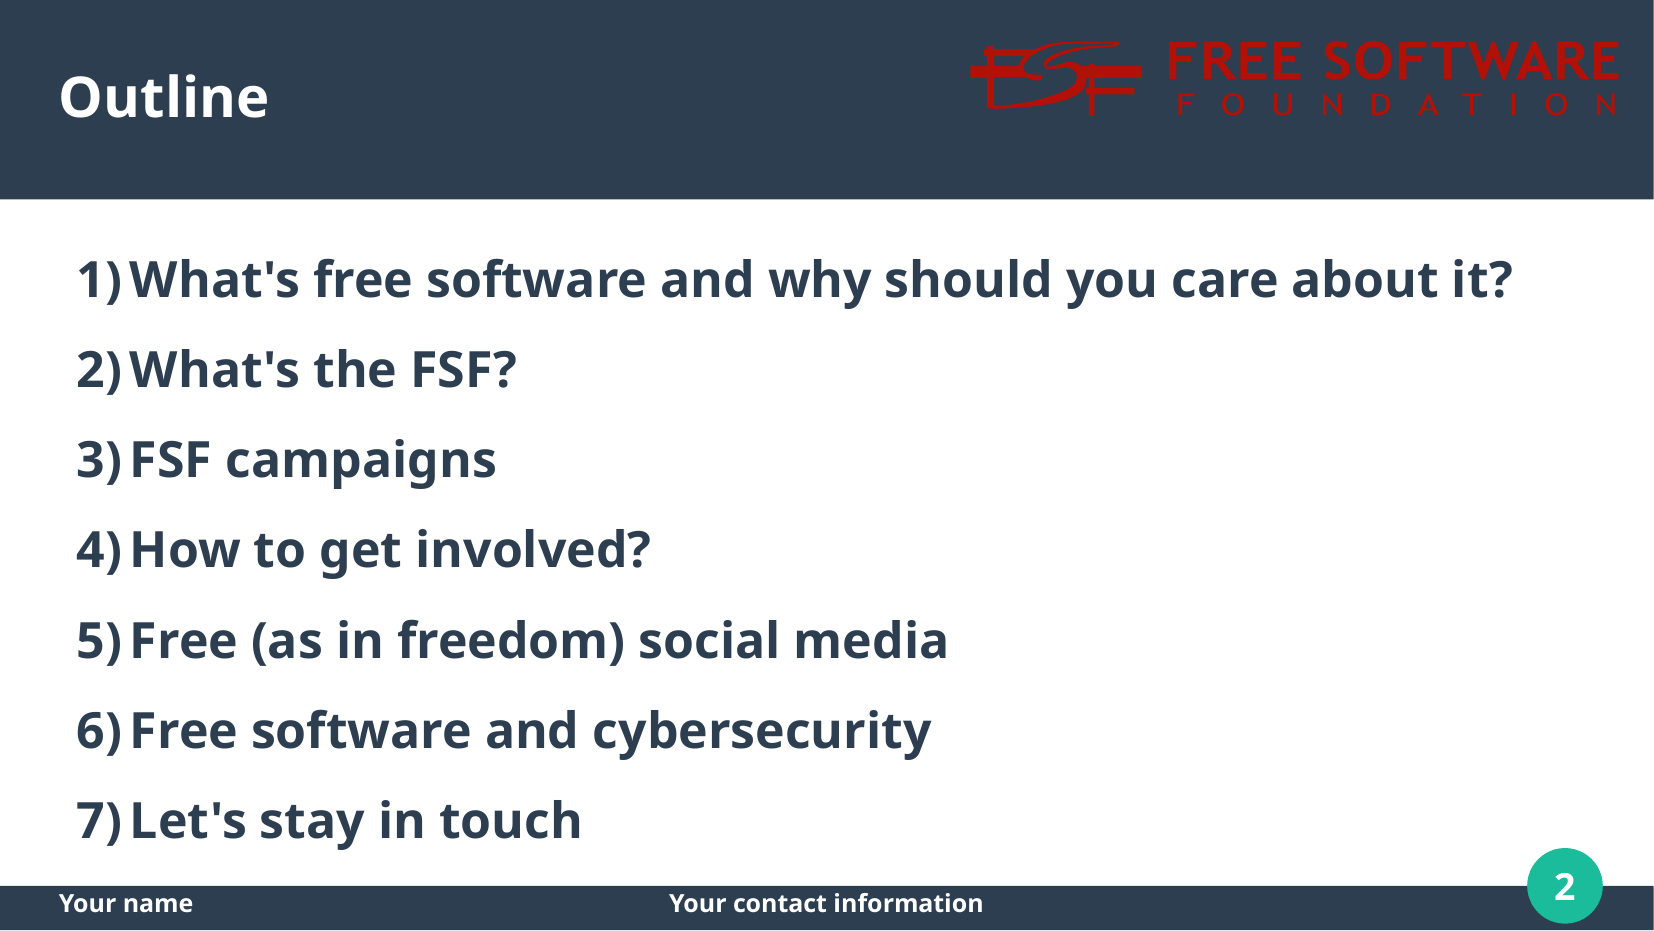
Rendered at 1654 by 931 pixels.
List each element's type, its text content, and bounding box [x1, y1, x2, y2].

list What's free software and why should you care about it? What's the FSF? FSF campaigns How to get involved? Free (as in freedom) social media Free software and cybersecurity Let's stay in touch [59, 243, 1595, 864]
title Outline [59, 37, 1595, 156]
